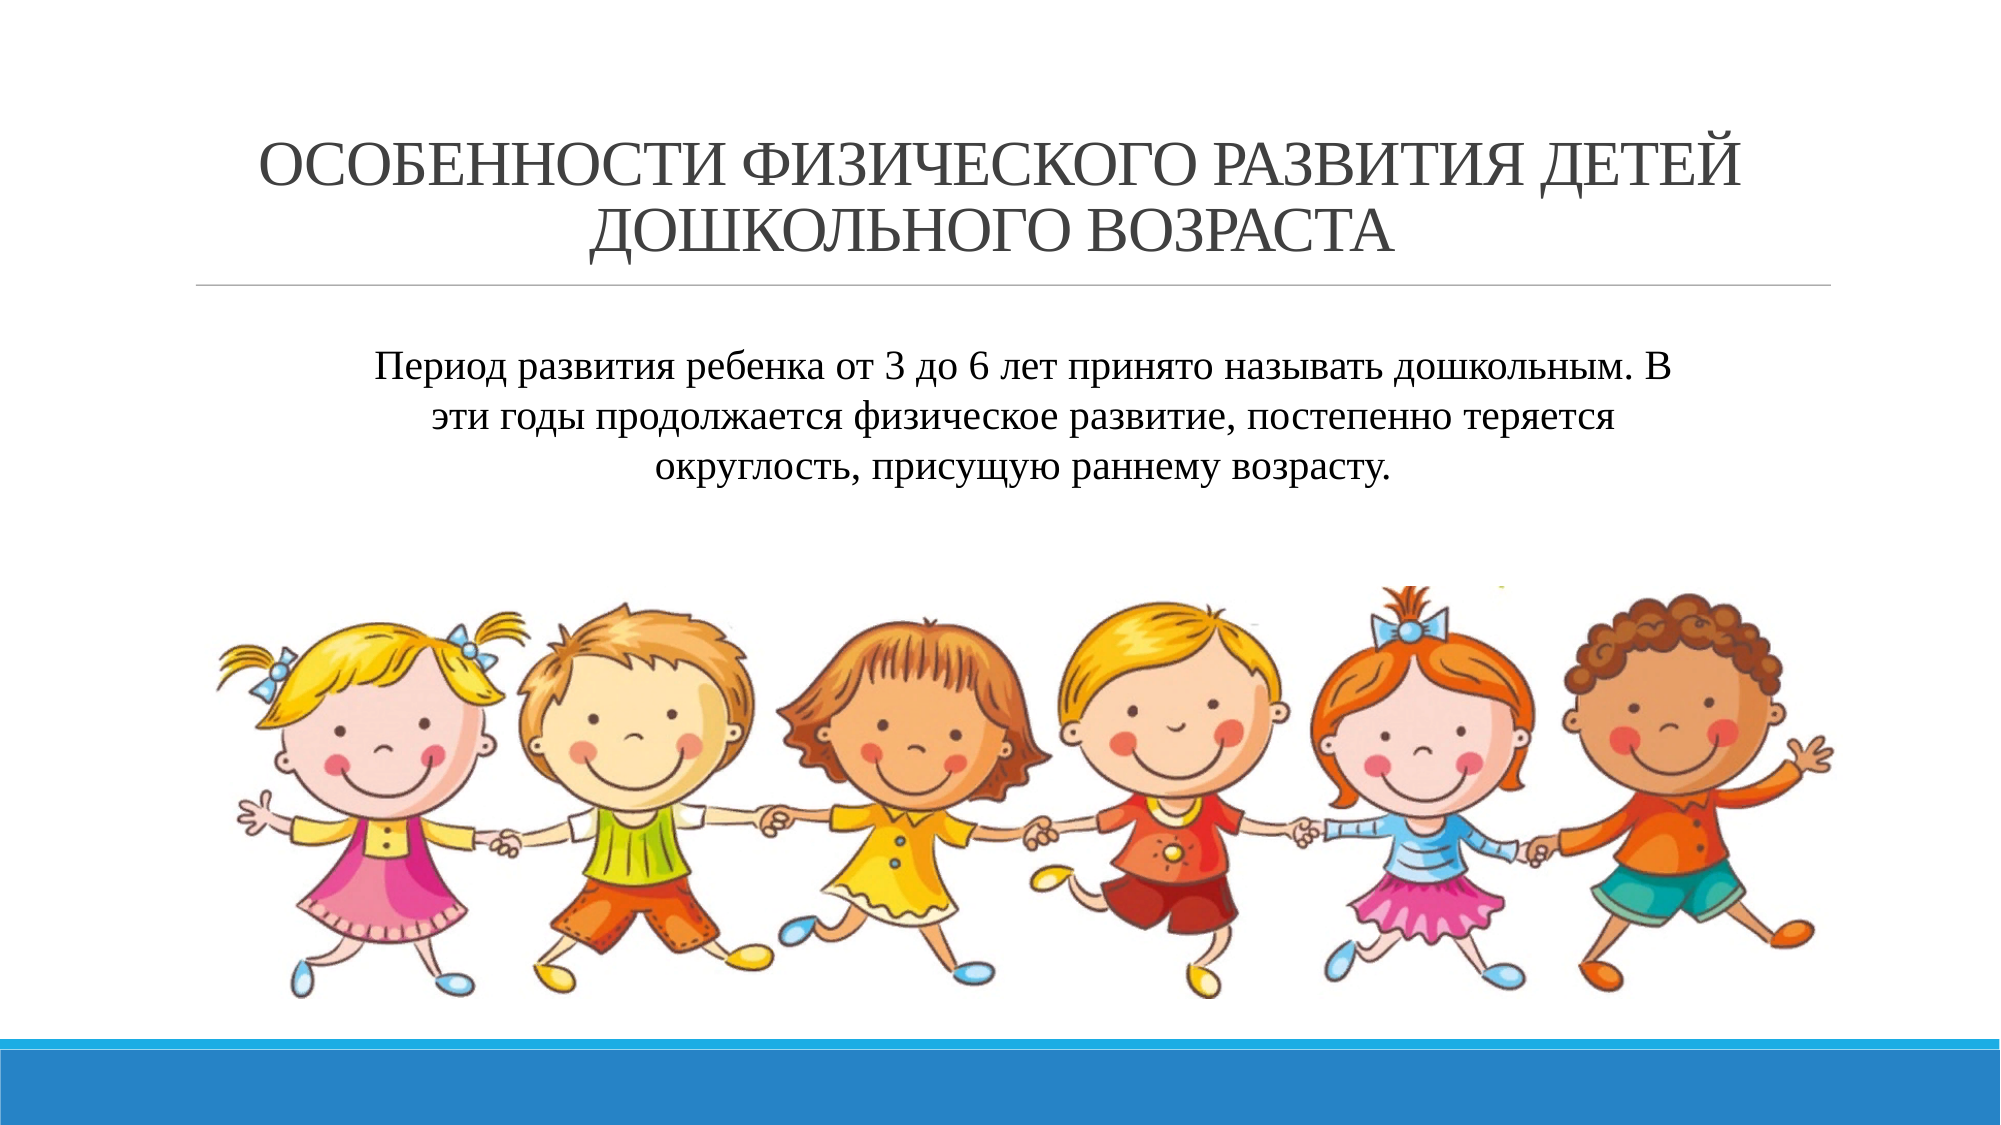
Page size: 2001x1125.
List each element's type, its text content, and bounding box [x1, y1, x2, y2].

picture [204, 586, 1843, 999]
title ОСОБЕННОСТИ ФИЗИЧЕСКОГО РАЗВИТИЯ ДЕТЕЙ ДОШКОЛЬНОГО ВОЗРАСТА [174, 126, 1825, 364]
text_box Период развития ребенка от 3 до 6 лет принято называть дошкольным. В эти годы продолжается физическое развитие, постепенно теряется округлость, присущую раннему возрасту. [347, 330, 1700, 496]
